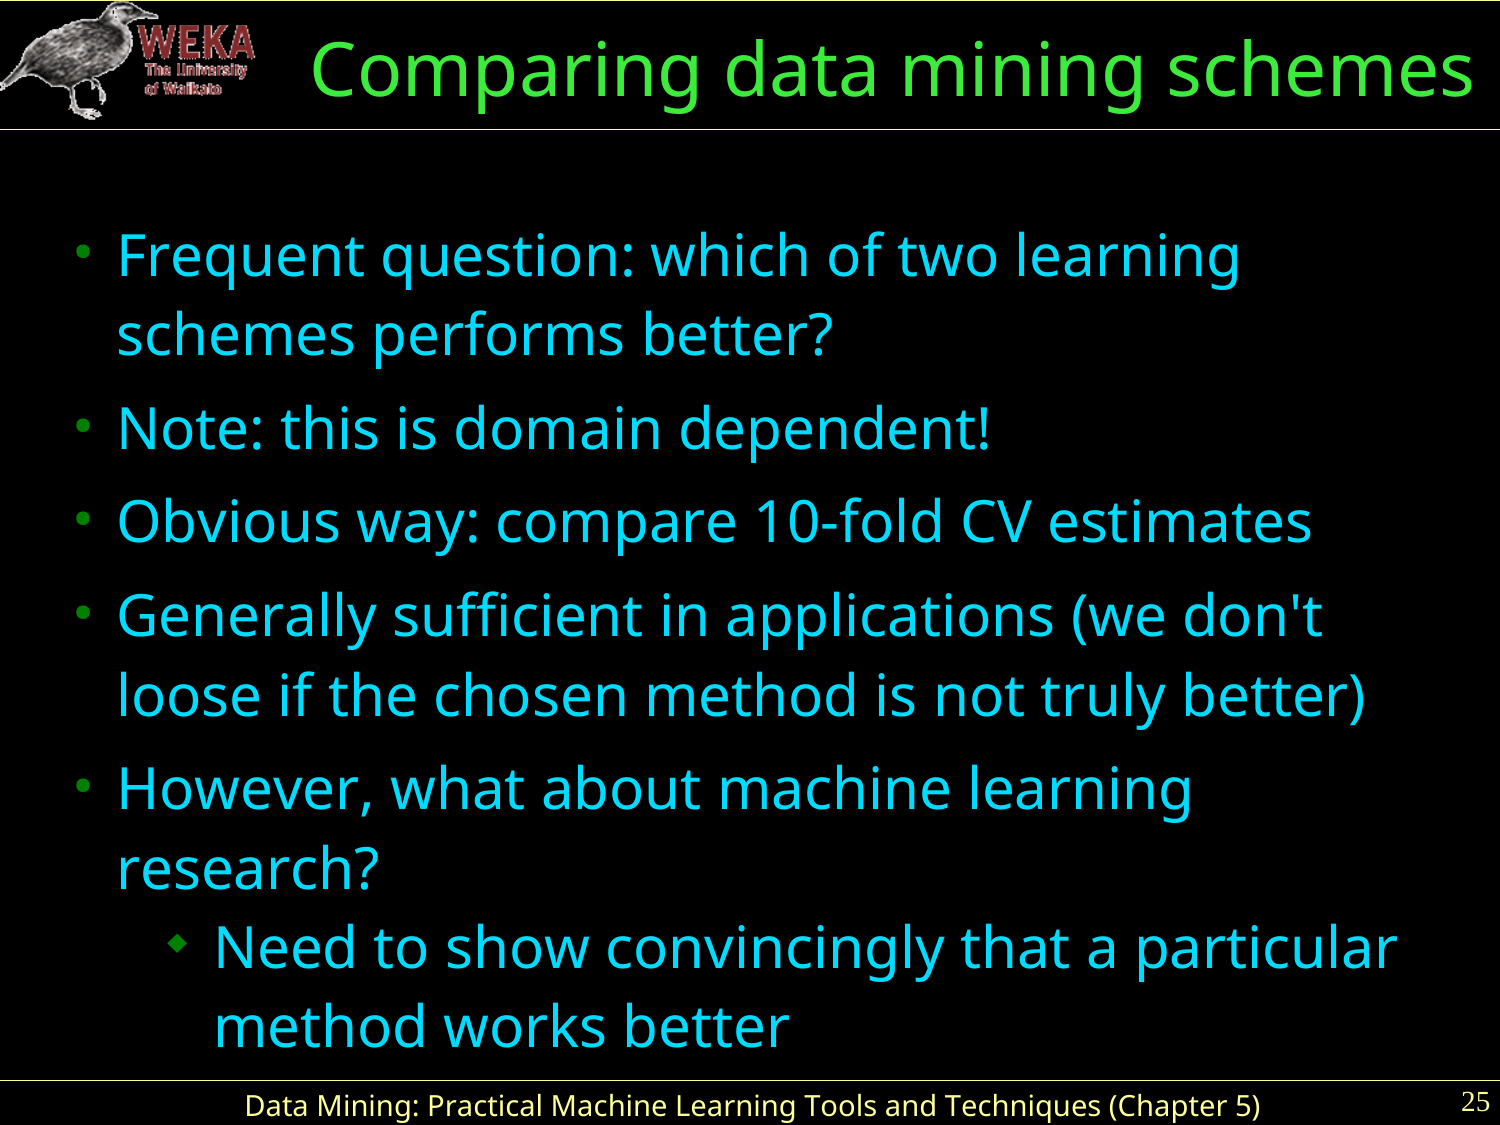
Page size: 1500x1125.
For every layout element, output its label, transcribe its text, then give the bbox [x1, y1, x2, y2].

picture [0, 1, 266, 129]
title Comparing data mining schemes [295, 0, 1500, 148]
text_box Frequent question: which of two learning schemes performs better? Note: this is domain dependent! Obvious way: compare 10-fold CV estimates Generally sufficient in applications (we don't loose if the chosen method is not truly better) However, what about machine learning research? Need to show convincingly that a particular method works better [59, 206, 1447, 882]
